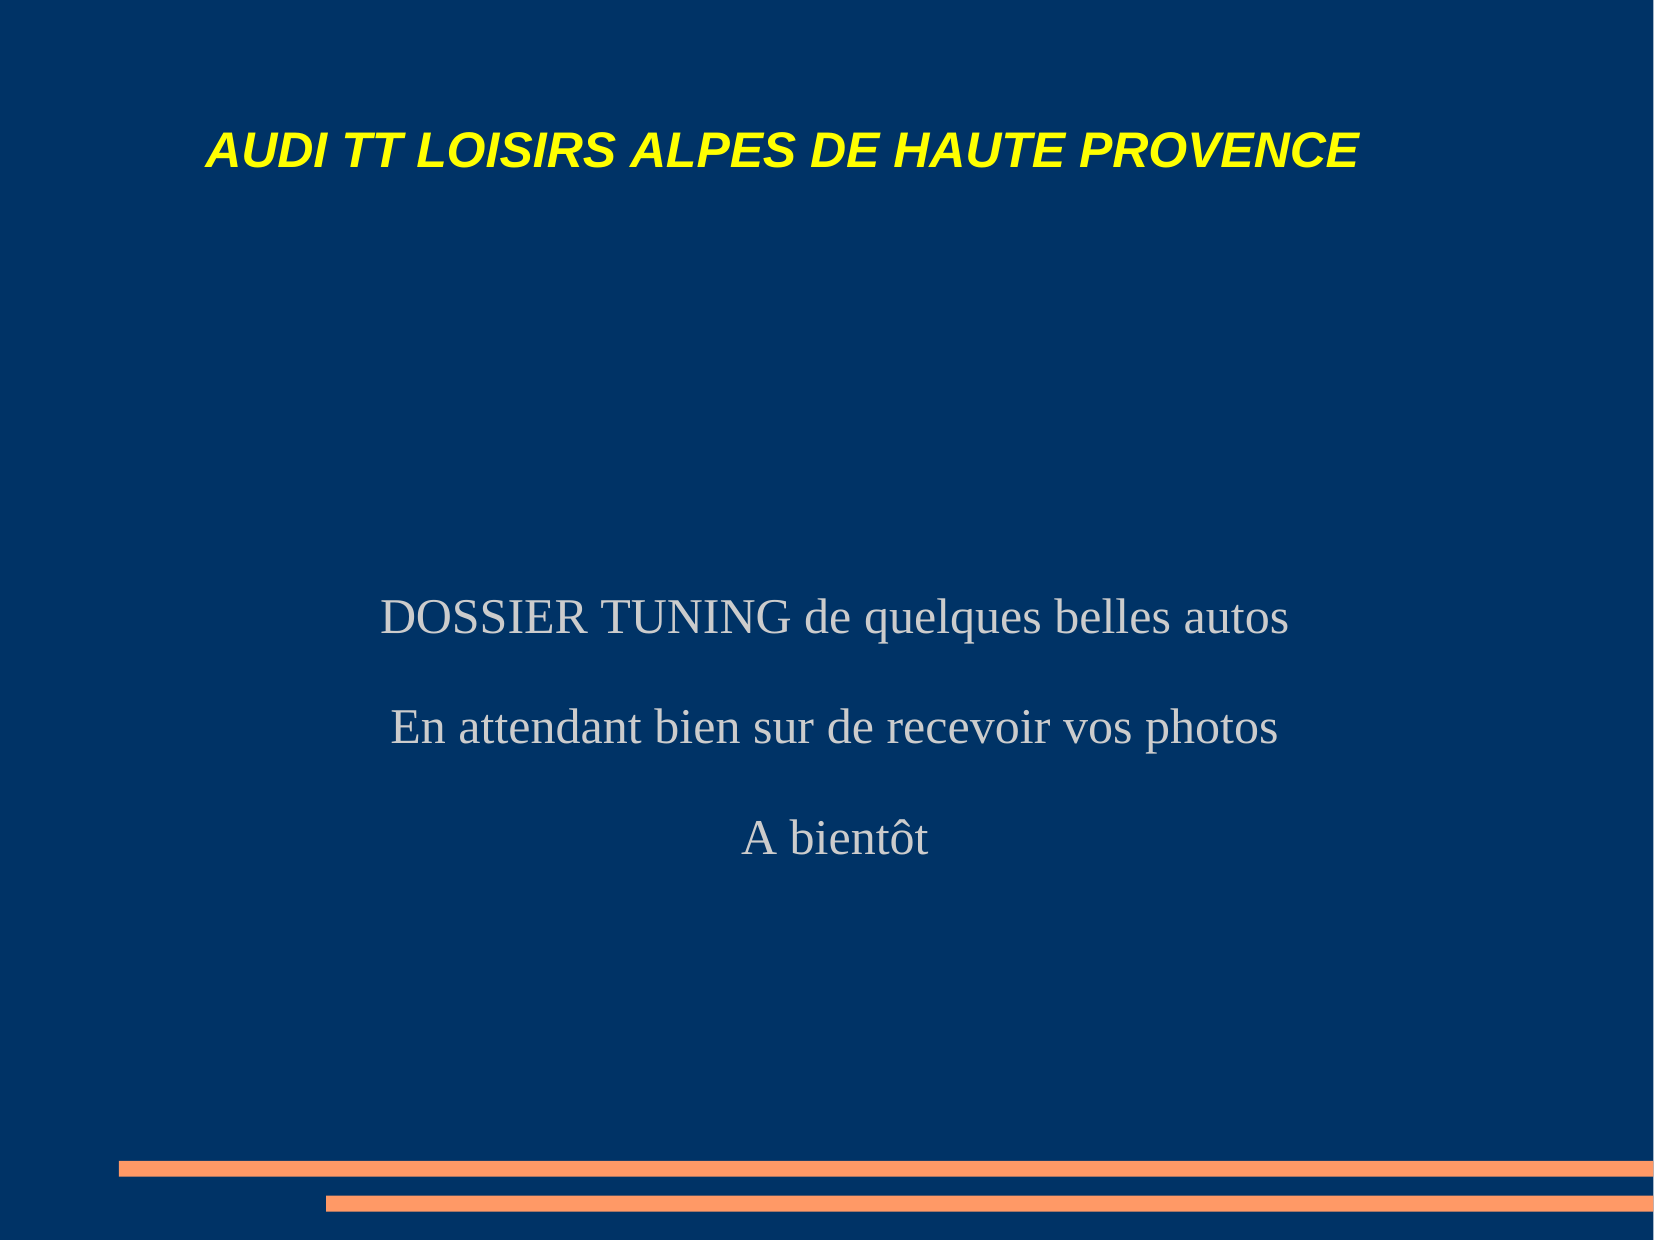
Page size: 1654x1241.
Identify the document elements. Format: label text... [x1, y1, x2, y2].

subtitle DOSSIER TUNING de quelques belles autos En attendant bien sur de recevoir vos photos A bientôt [121, 322, 1561, 1132]
title AUDI TT LOISIRS ALPES DE HAUTE PROVENCE [121, 46, 1534, 254]
